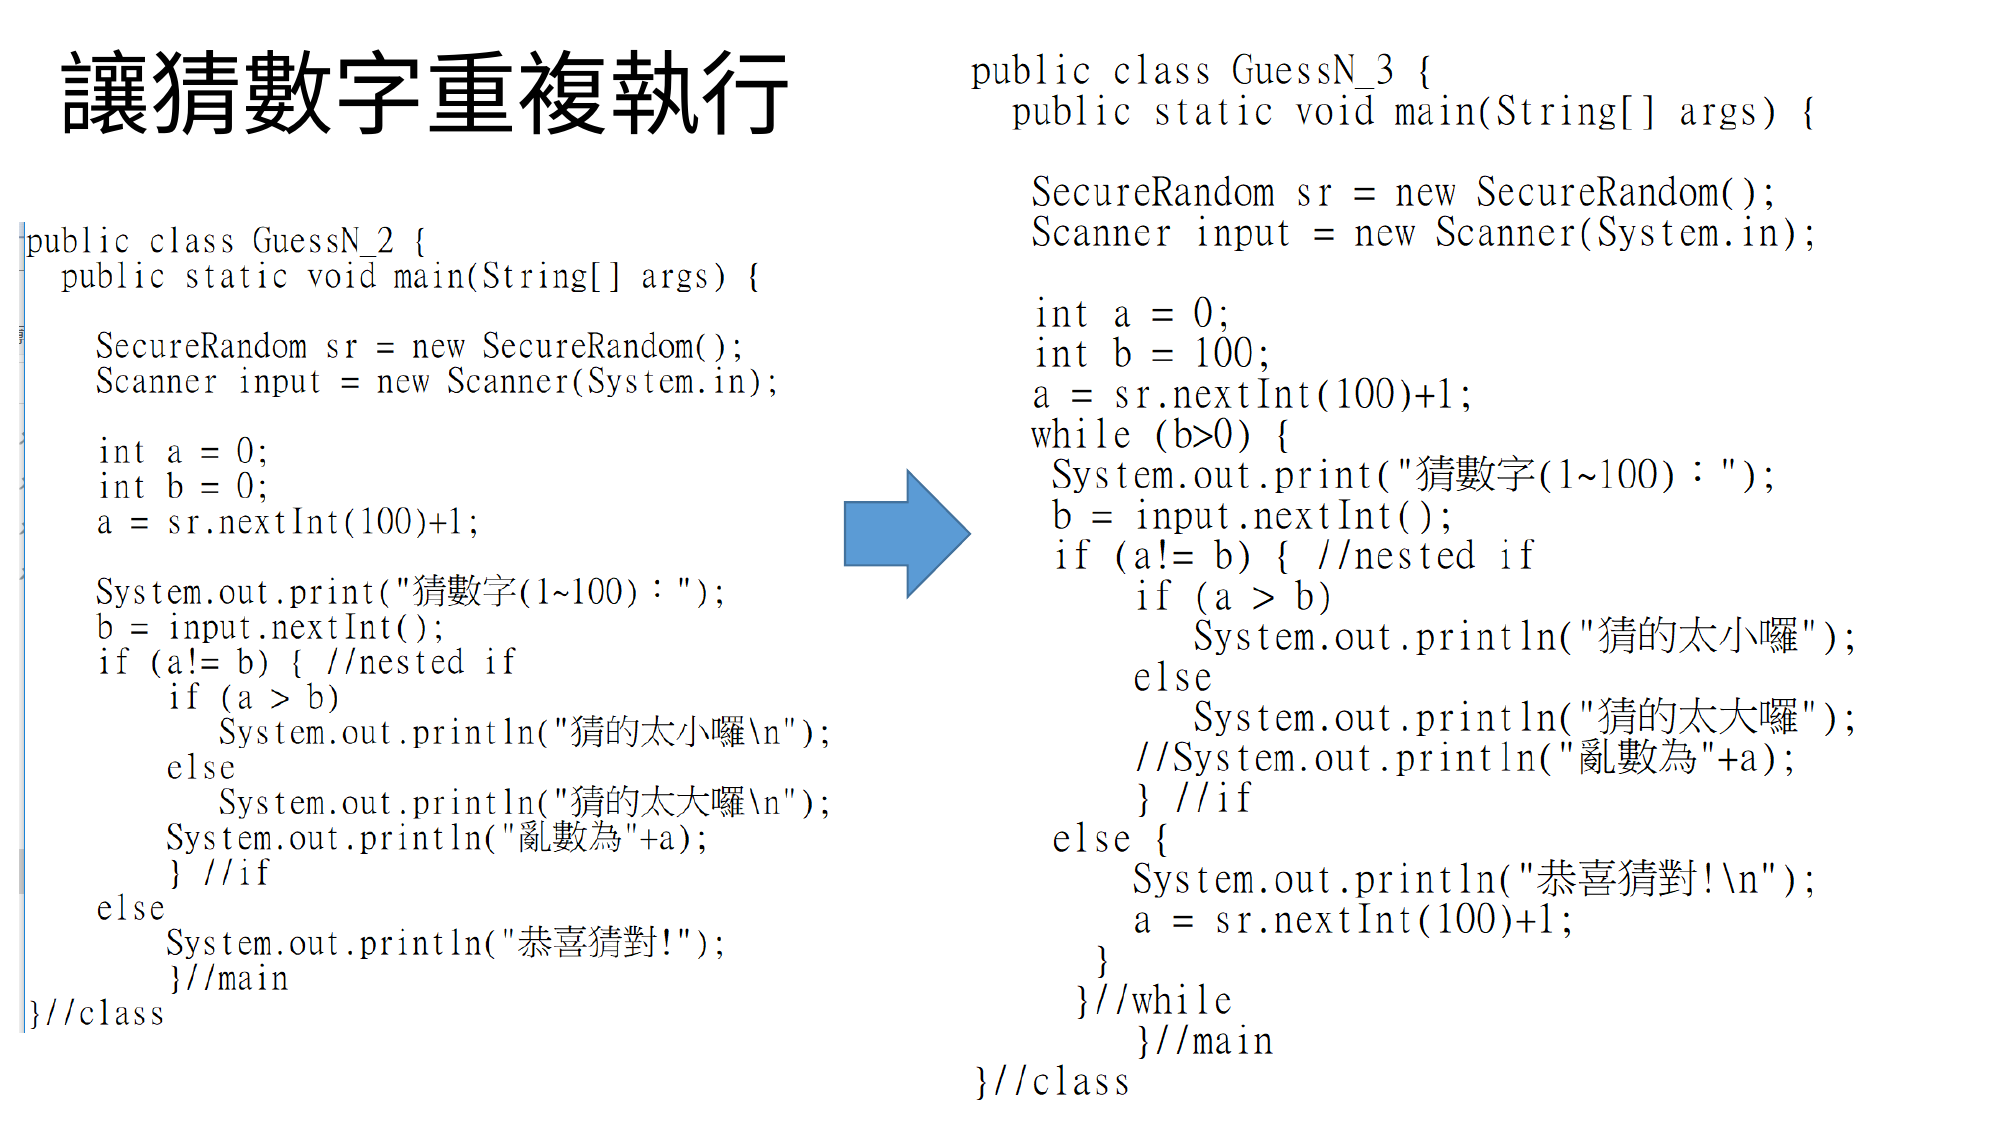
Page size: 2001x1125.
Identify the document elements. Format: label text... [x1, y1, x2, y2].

title 讓猜數字重複執行 [43, 22, 877, 174]
picture [19, 222, 838, 1033]
text_box [845, 470, 971, 597]
picture [970, 53, 1863, 1103]
